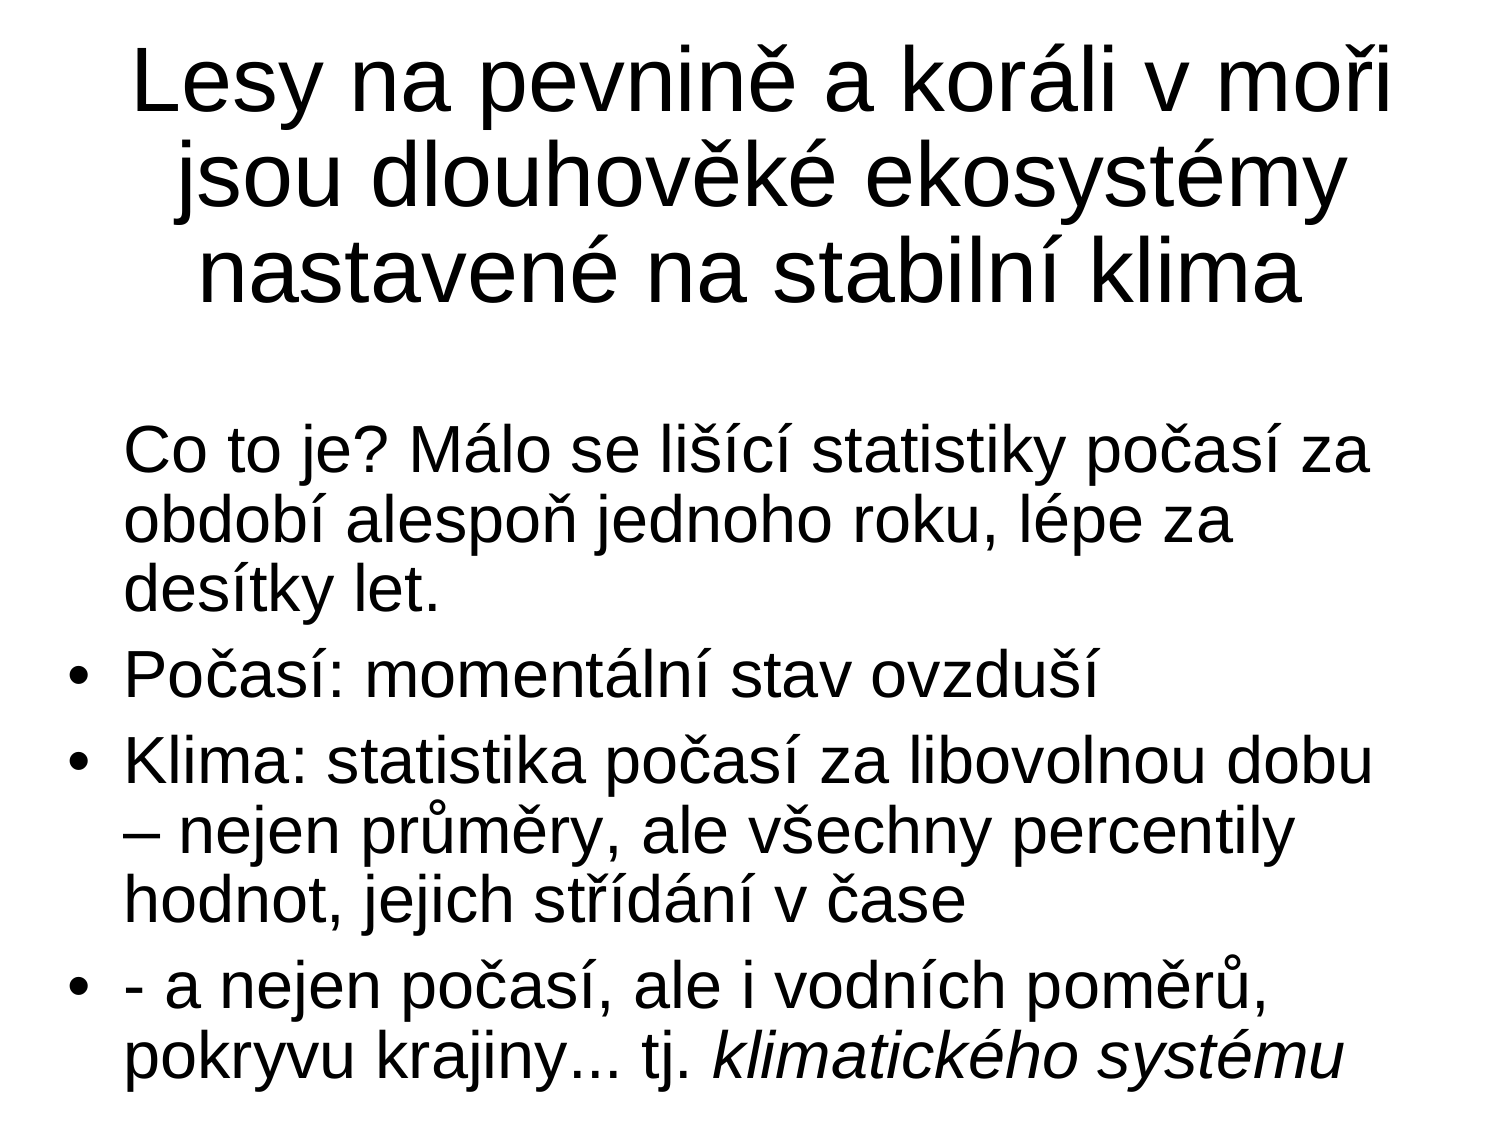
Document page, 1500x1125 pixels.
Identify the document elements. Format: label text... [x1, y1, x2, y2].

list Co to je? Málo se lišící statistiky počasí za období alespoň jednoho roku, lépe za desítky let. Počasí: momentální stav ovzduší Klima: statistika počasí za libovolnou dobu – nejen průměry, ale všechny percentily hodnot, jejich střídání v čase - a nejen počasí, ale i vodních poměrů, pokryvu krajiny... tj. klimatického systému [67, 325, 1418, 1093]
title Lesy na pevnině a koráli v moři jsou dlouhověké ekosystémy nastavené na stabilní klima [88, 31, 1439, 325]
